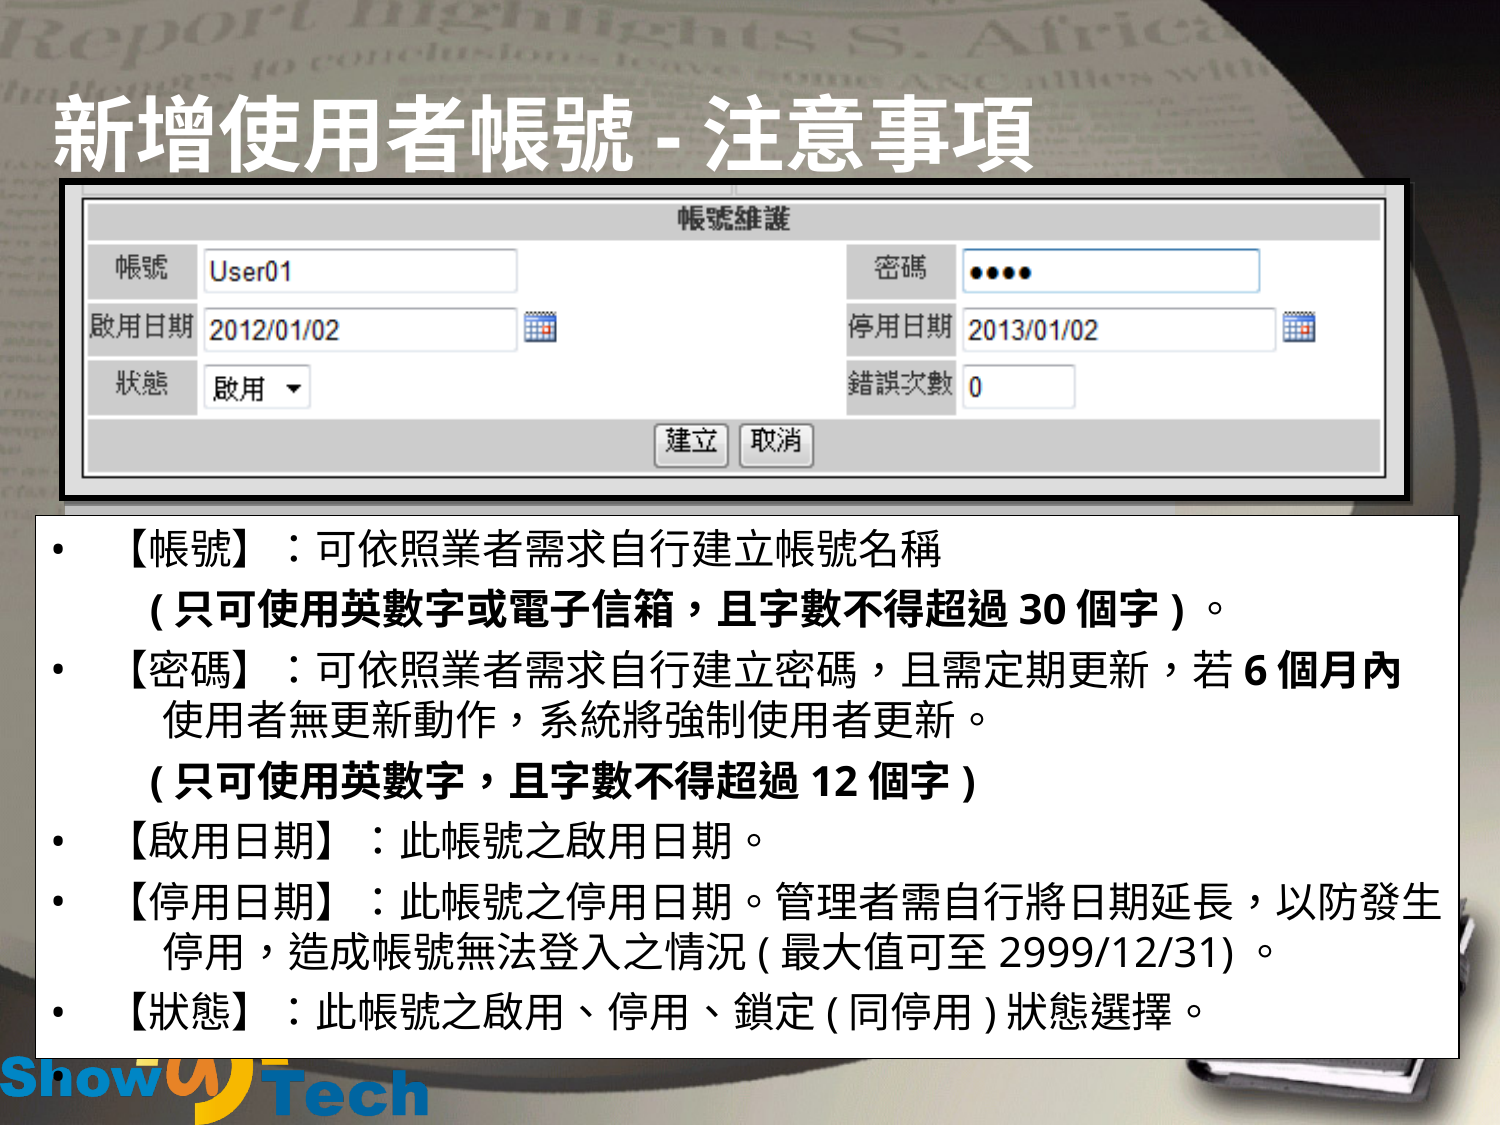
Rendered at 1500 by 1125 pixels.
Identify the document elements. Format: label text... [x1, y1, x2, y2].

title 新增使用者帳號-注意事項 [37, 75, 1163, 175]
picture [64, 184, 1405, 495]
list 【帳號】：可依照業者需求自行建立帳號名稱 (只可使用英數字或電子信箱，且字數不得超過30個字)。 【密碼】：可依照業者需求自行建立密碼，且需定期更新，若6個月內使用者無更新動作，系統將強制使用者更新。 (只可使用英數字，且字數不得超過12個字) 【啟用日期】：此帳號之啟用日期。 【停用日期】：此帳號之停用日期。管理者需自行將日期延長，以防發生停用，造成帳號無法登入之情況(最大值可至2999/12/31)。 【狀態】：此帳號之啟用、停用、鎖定(同停用)狀態選擇。 [35, 515, 1459, 1059]
